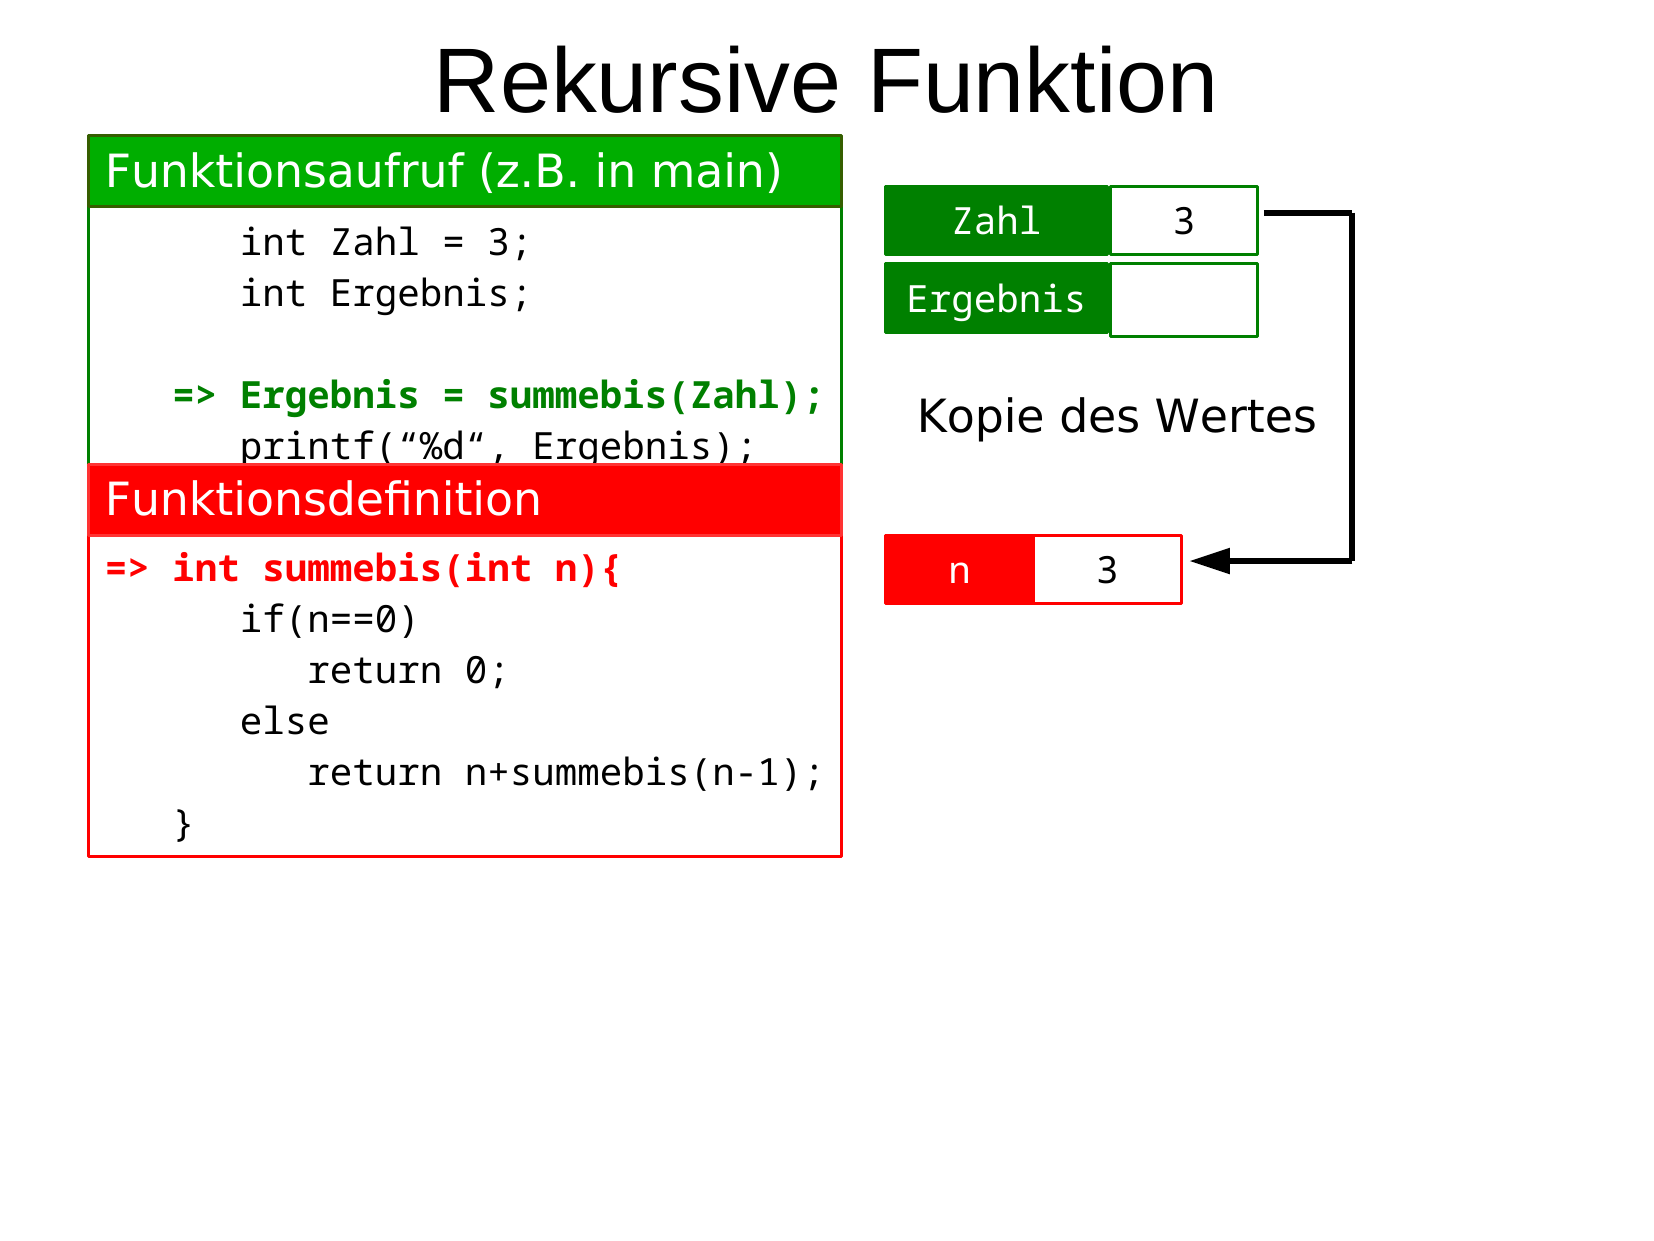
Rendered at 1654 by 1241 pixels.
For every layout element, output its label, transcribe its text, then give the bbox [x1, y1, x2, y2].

text_box => int summebis(int n){ if(n==0) return 0; else return n+summebis(n-1); } [88, 537, 842, 812]
title Rekursive Funktion [82, 24, 1571, 139]
text_box int Zahl = 3; int Ergebnis; => Ergebnis = summebis(Zahl); printf(“%d“, Ergebnis); [88, 208, 842, 443]
text_box Zahl [885, 186, 1108, 248]
text_box 3 [1033, 535, 1182, 597]
text_box Kopie des Wertes [900, 380, 1344, 452]
text_box n [885, 535, 1032, 597]
text_box Ergebnis [885, 263, 1108, 325]
text_box Funktionsdefinition [88, 464, 842, 536]
text_box [1110, 263, 1258, 325]
text_box Funktionsaufruf (z.B. in main) [88, 139, 842, 207]
text_box 3 [1110, 186, 1258, 248]
